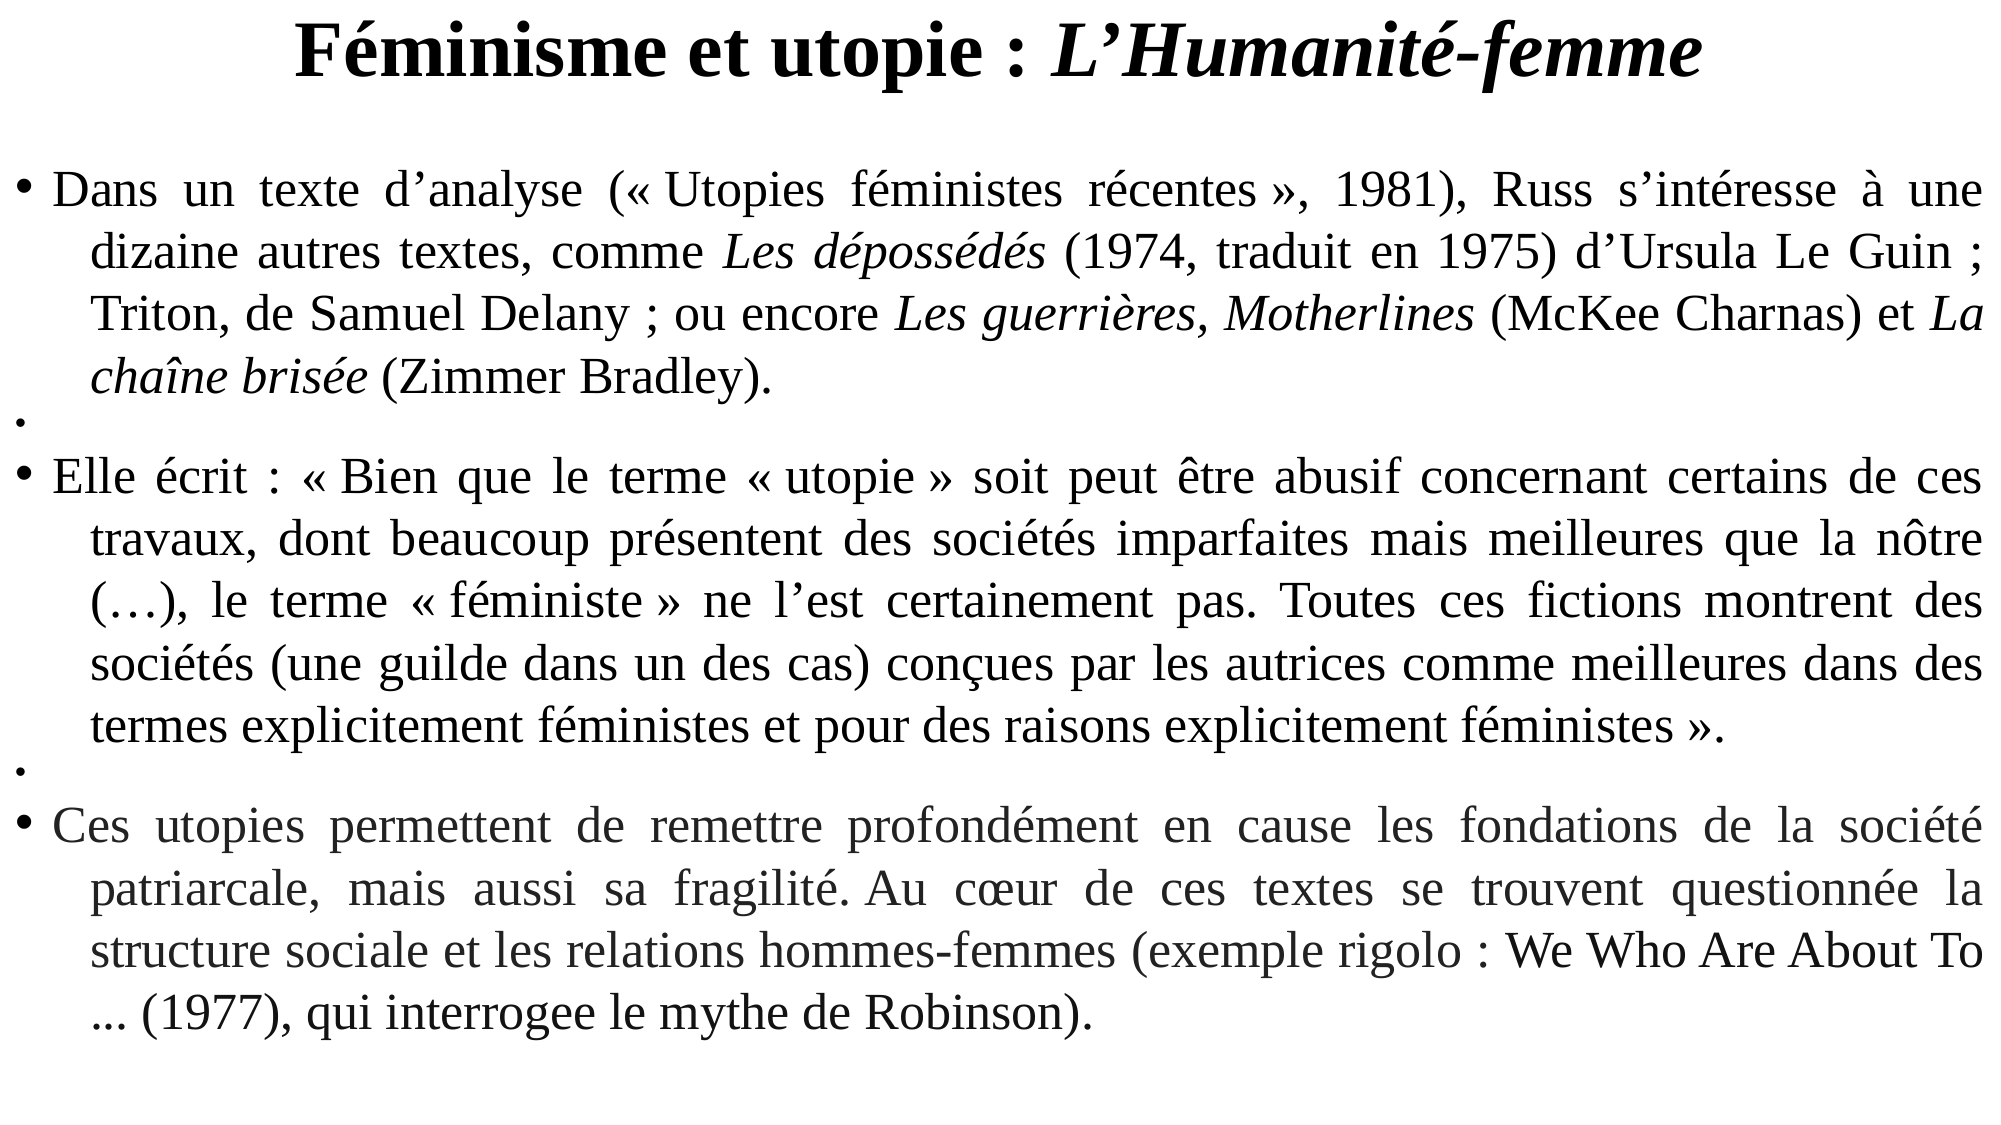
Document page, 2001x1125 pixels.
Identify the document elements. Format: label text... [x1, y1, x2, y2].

list Dans un texte d’analyse (« Utopies féministes récentes », 1981), Russ s’intéresse à une dizaine autres textes, comme Les dépossédés (1974, traduit en 1975) d’Ursula Le Guin ; Triton, de Samuel Delany ; ou encore Les guerrières, Motherlines (McKee Charnas) et La chaîne brisée (Zimmer Bradley). Elle écrit : « Bien que le terme « utopie » soit peut être abusif concernant certains de ces travaux, dont beaucoup présentent des sociétés imparfaites mais meilleures que la nôtre (…), le terme « féministe » ne l’est certainement pas. Toutes ces fictions montrent des sociétés (une guilde dans un des cas) conçues par les autrices comme meilleures dans des termes explicitement féministes et pour des raisons explicitement féministes ». Ces utopies permettent de remettre profondément en cause les fondations de la société patriarcale, mais aussi sa fragilité. Au cœur de ces textes se trouvent questionnée la structure sociale et les relations hommes-femmes (exemple rigolo : We Who Are About To ... (1977), qui interrogee le mythe de Robinson). [0, 146, 2000, 1125]
title Féminisme et utopie : L’Humanité-femme [137, 0, 1863, 102]
